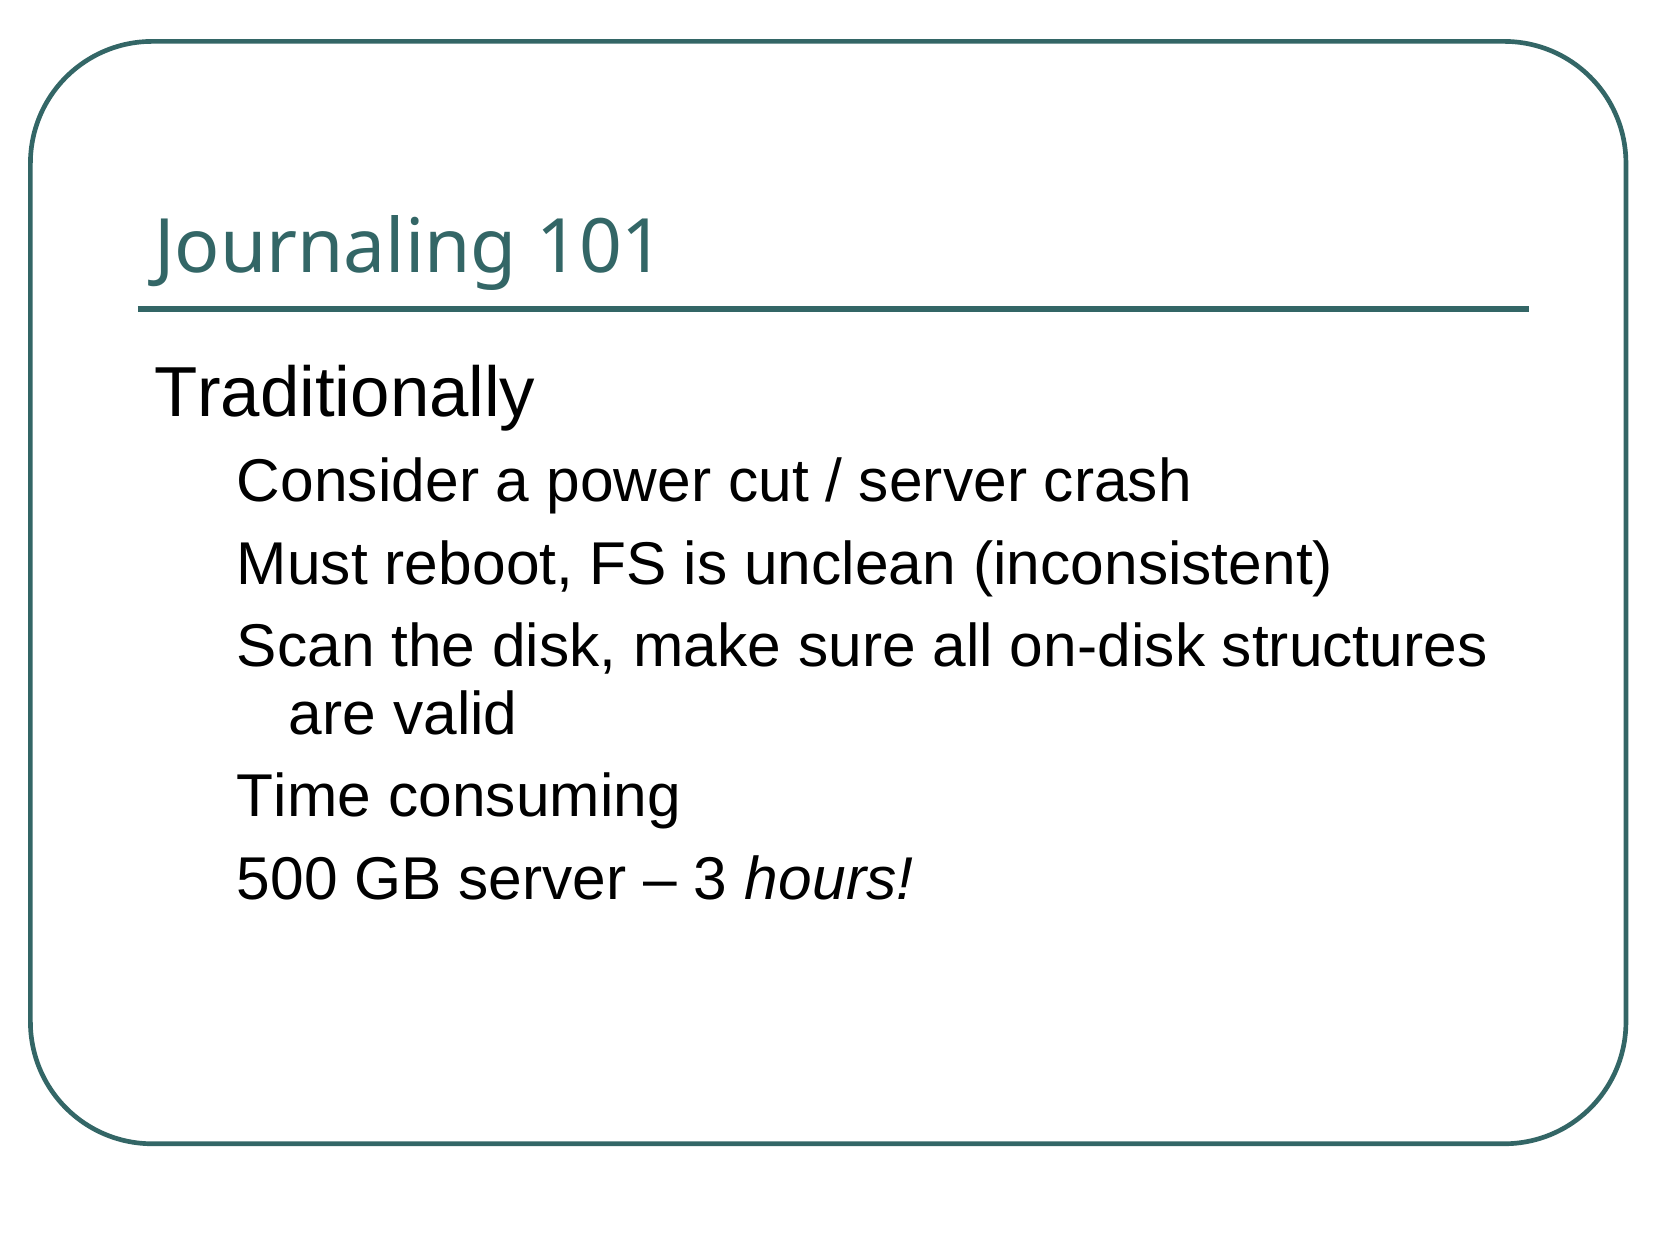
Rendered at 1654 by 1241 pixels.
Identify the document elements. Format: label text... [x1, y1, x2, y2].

list Traditionally Consider a power cut / server crash Must reboot, FS is unclean (inconsistent) Scan the disk, make sure all on-disk structures are valid Time consuming 500 GB server – 3 hours! [137, 344, 1530, 1075]
title Journaling 101 [137, 96, 1530, 304]
